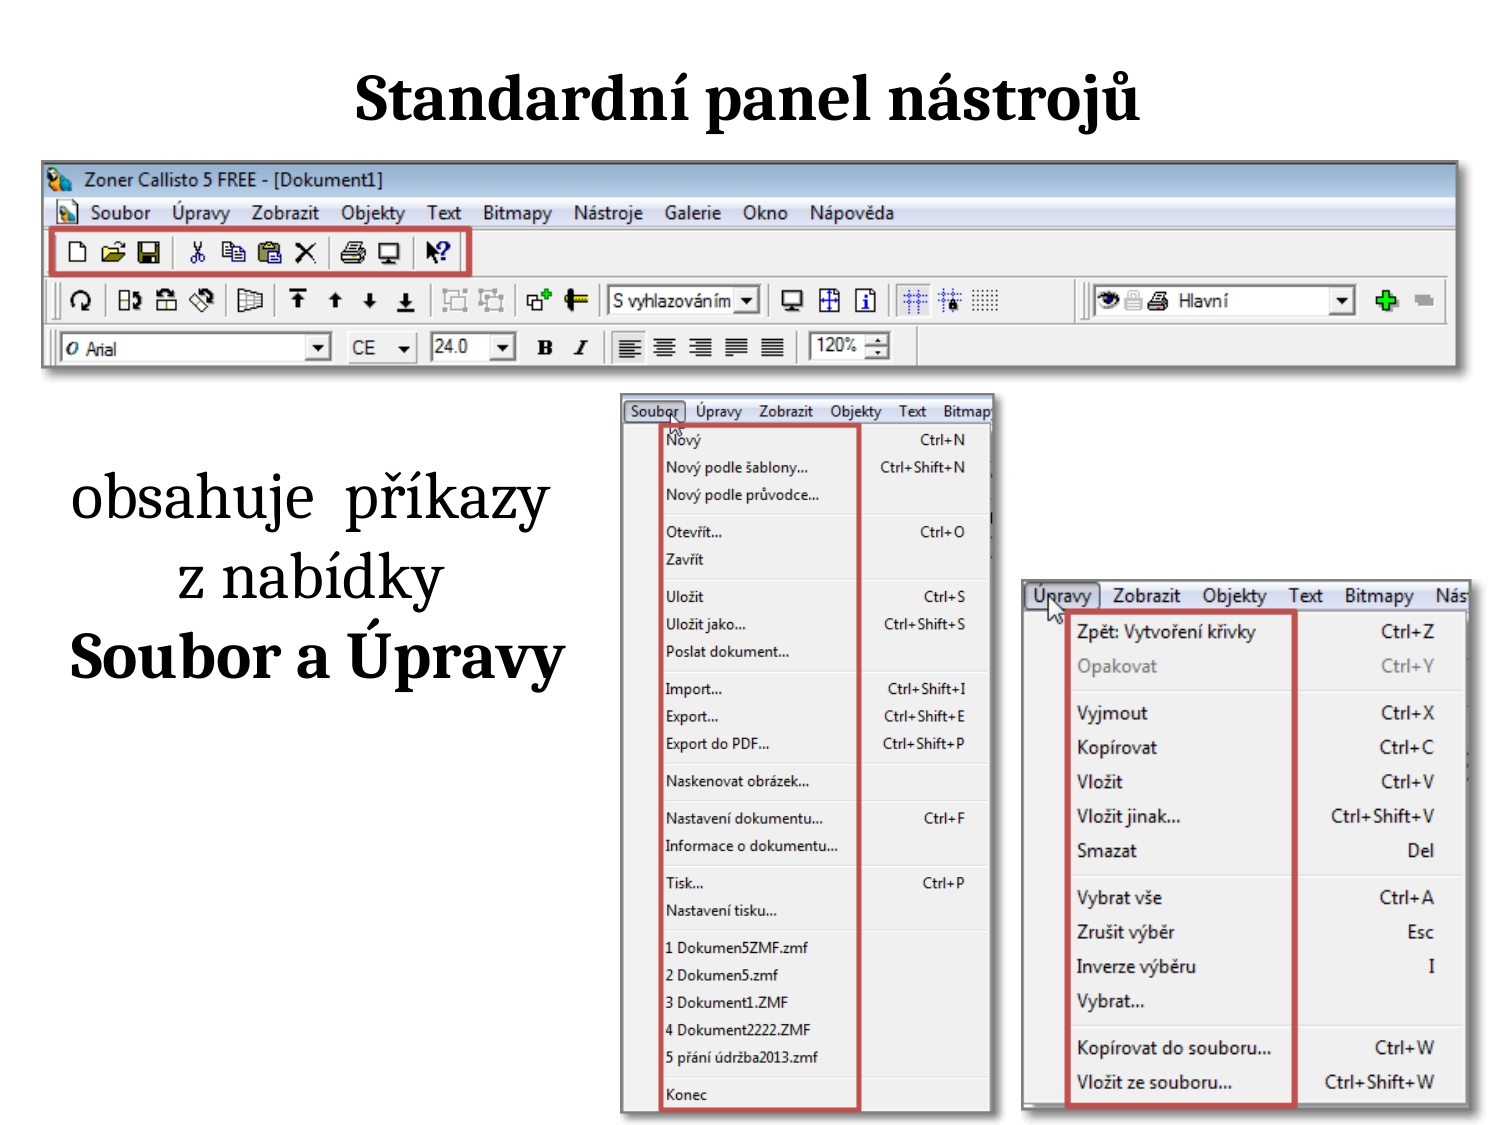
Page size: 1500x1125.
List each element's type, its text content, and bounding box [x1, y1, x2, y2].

text_box obsahuje příkazy z nabídky Soubor a Úpravy [29, 444, 609, 700]
picture [1021, 579, 1486, 1125]
title Standardní panel nástrojů [0, 0, 1500, 188]
picture [620, 393, 1006, 1125]
picture [41, 160, 1473, 383]
